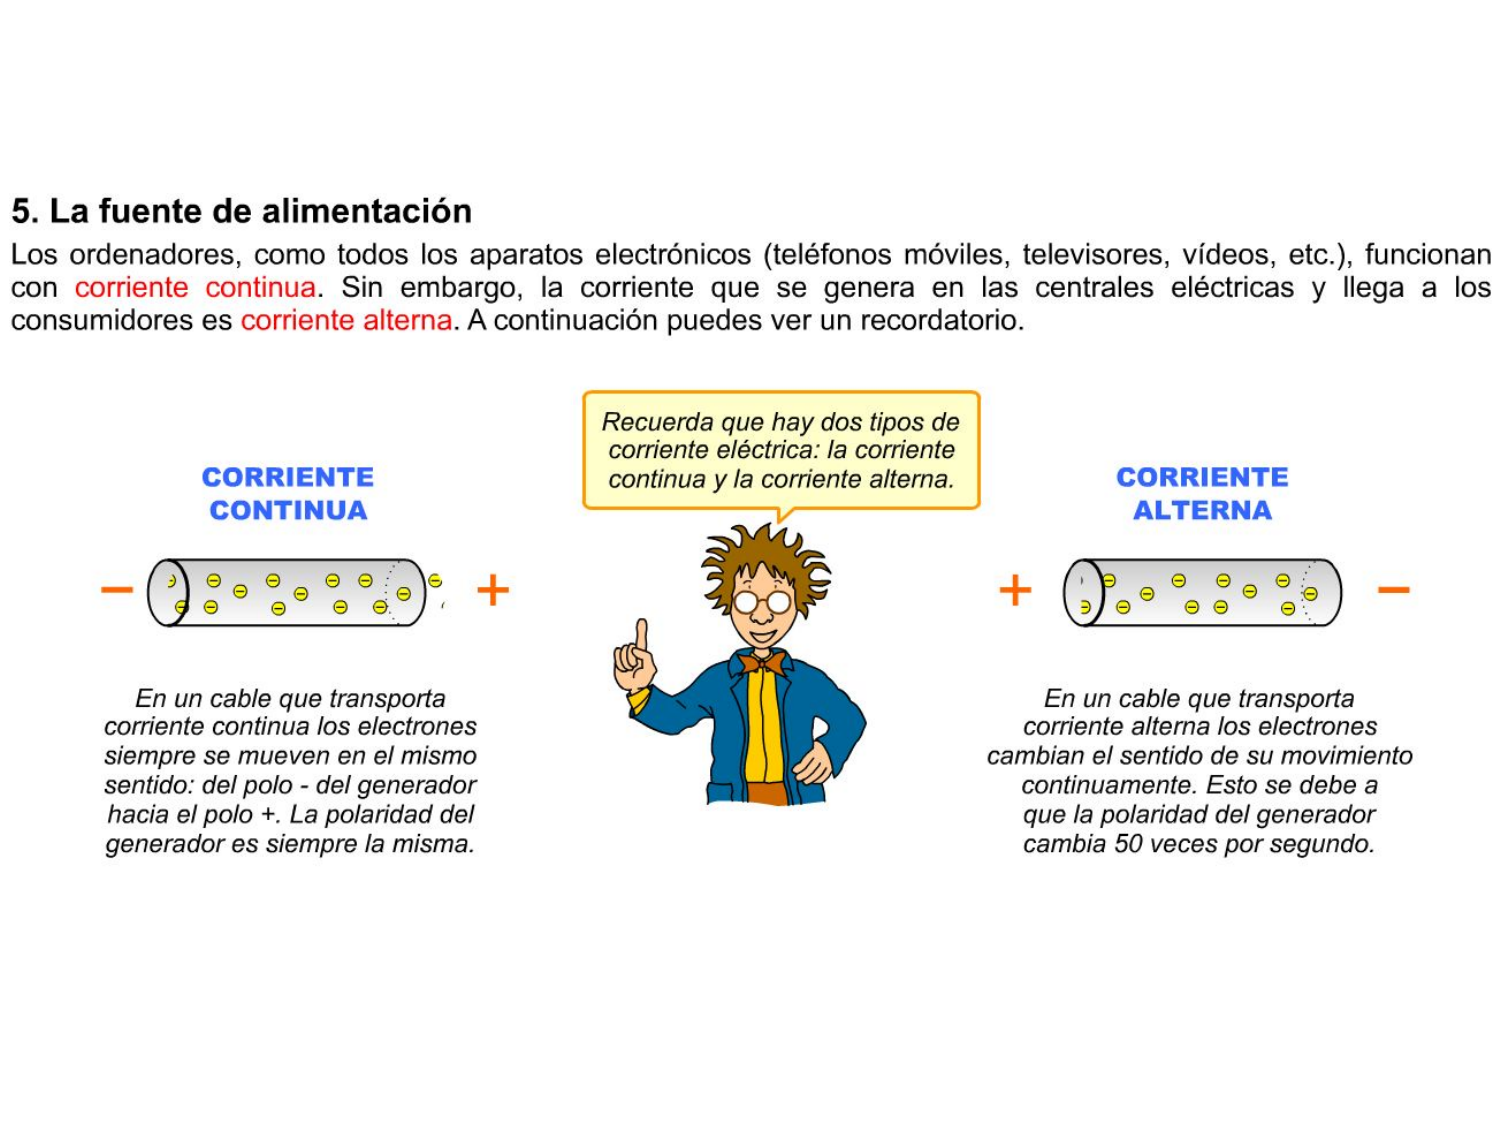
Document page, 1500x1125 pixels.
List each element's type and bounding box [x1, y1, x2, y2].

picture [0, 184, 1500, 941]
